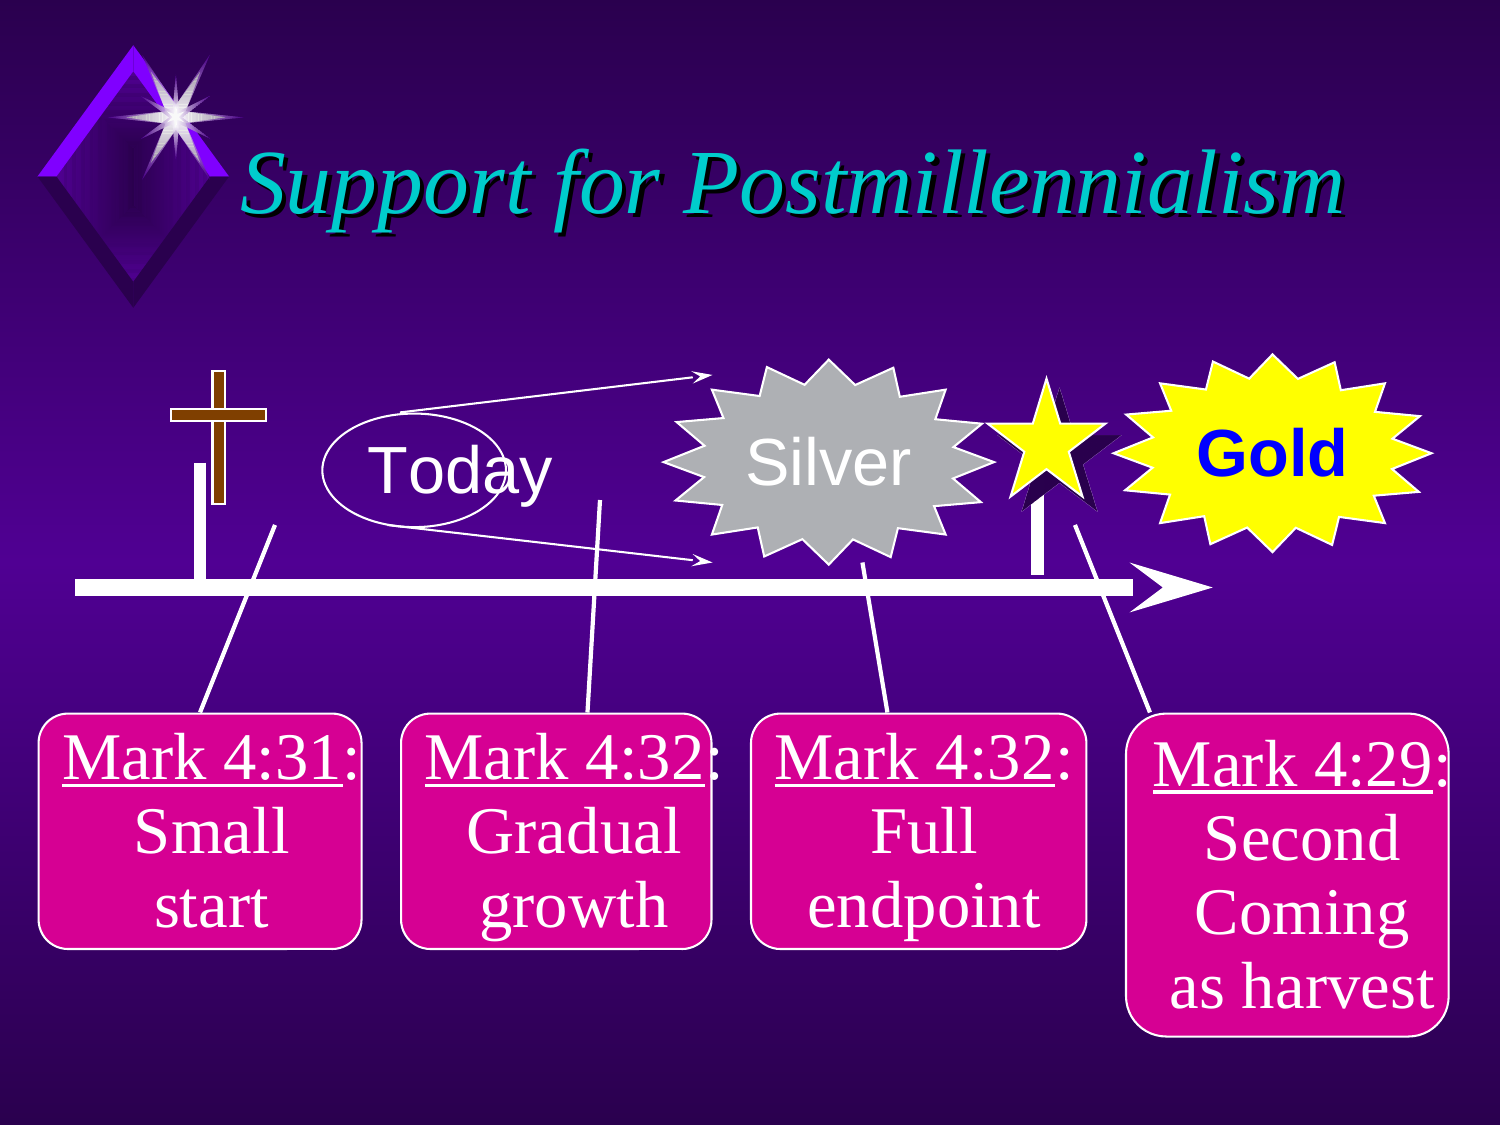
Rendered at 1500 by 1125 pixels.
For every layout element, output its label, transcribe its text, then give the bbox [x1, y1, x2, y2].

text_box Mark 4:32: Gradual growth [401, 713, 712, 950]
text_box Gold [1113, 354, 1432, 553]
text_box Today [491, 476, 506, 489]
title Support for Postmillennialism [224, 78, 1388, 288]
text_box [987, 378, 1106, 497]
text_box Mark 4:31: Small start [38, 713, 362, 950]
text_box Mark 4:32: Full endpoint [751, 713, 1087, 950]
text_box Silver [663, 359, 995, 565]
text_box Mark 4:29: Second Coming as harvest [1126, 713, 1449, 1037]
text_box [171, 371, 267, 504]
text_box Today [322, 413, 506, 527]
